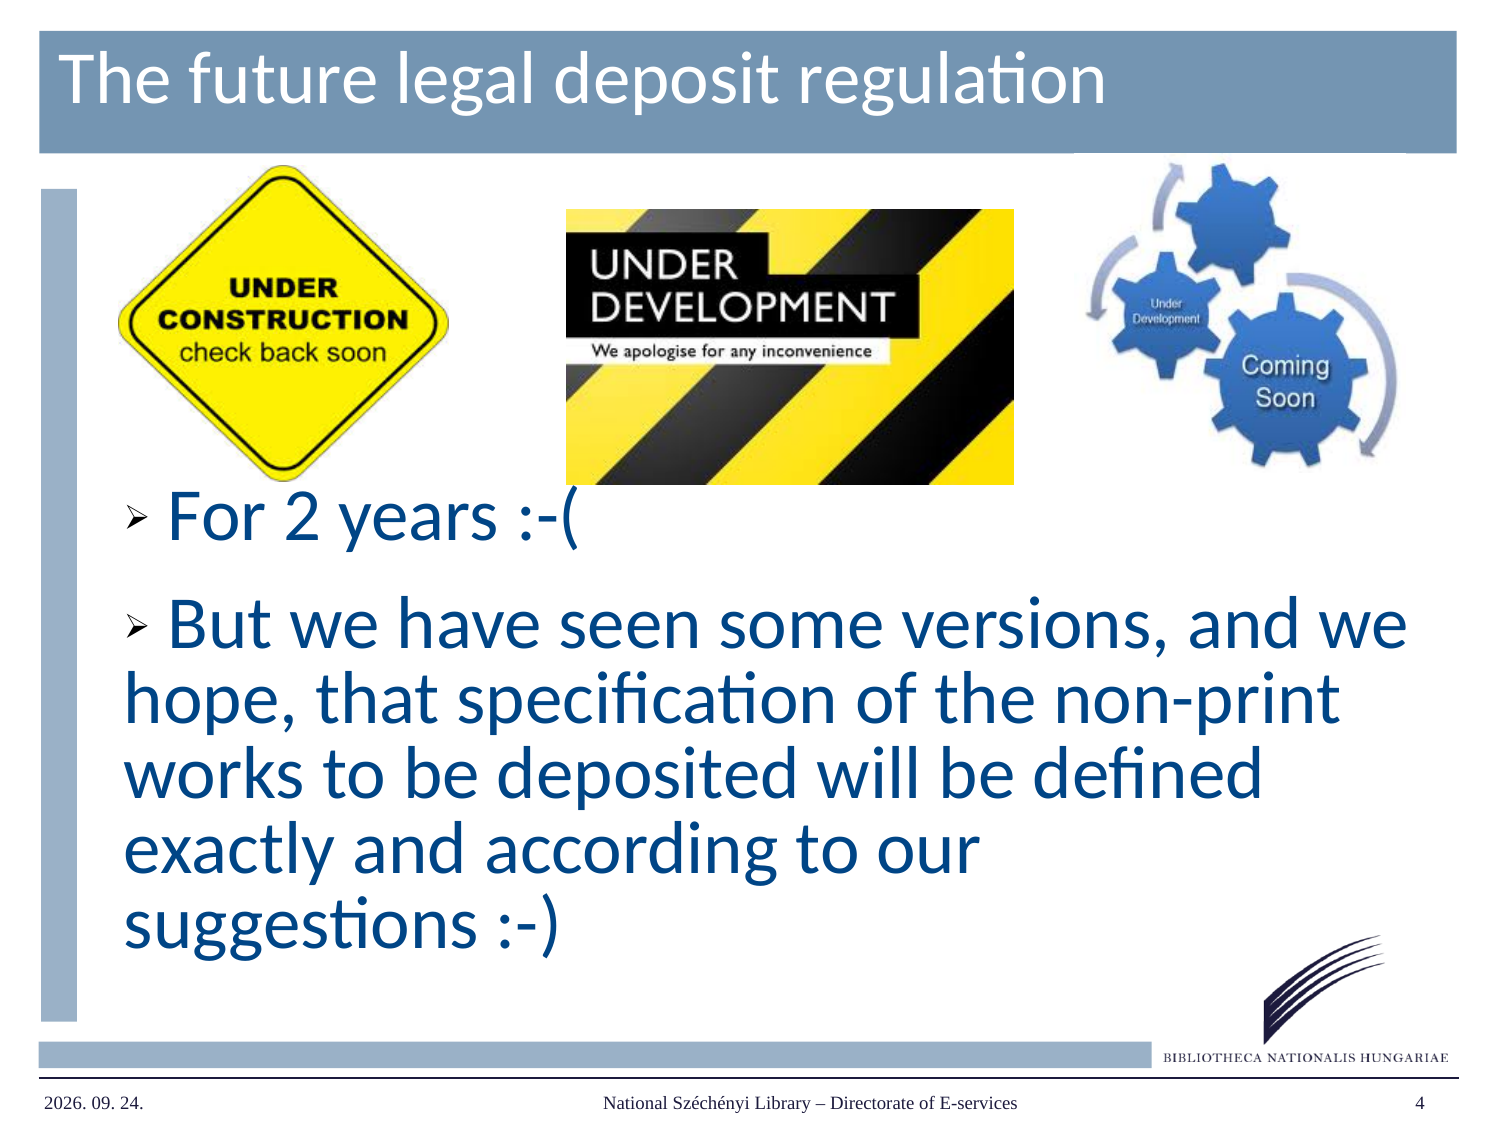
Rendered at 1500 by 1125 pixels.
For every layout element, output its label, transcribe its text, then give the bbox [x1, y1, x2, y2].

picture [566, 209, 1014, 485]
list For 2 years :-( But we have seen some versions, and we hope, that specification of the non-print works to be deposited will be defined exactly and according to our suggestions :-) [106, 484, 1427, 1028]
picture [1074, 153, 1406, 473]
picture [118, 165, 449, 482]
title The future legal deposit regulation [59, 23, 1497, 147]
picture [1163, 935, 1448, 1062]
